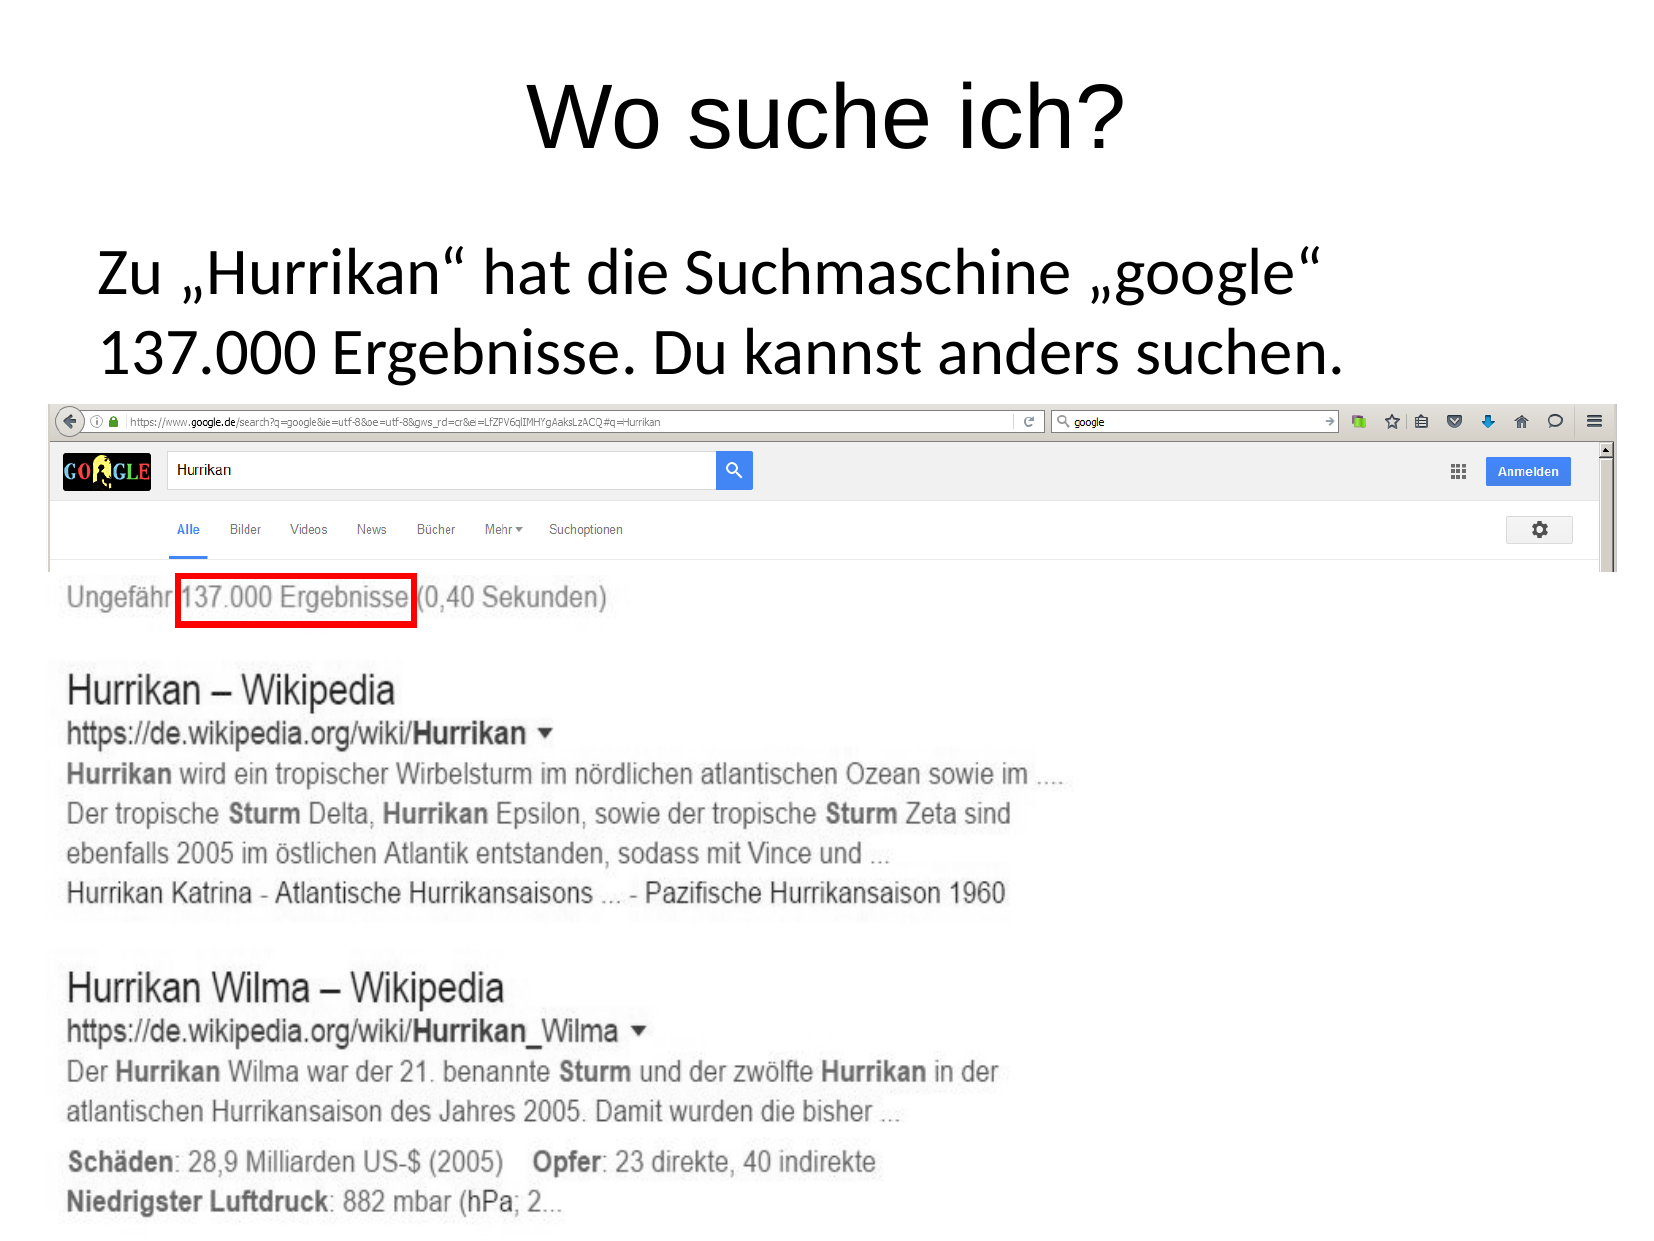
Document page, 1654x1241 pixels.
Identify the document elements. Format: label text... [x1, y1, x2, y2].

picture [181, 579, 411, 621]
text_box Zu „Hurrikan“ hat die Suchmaschine „google“ 137.000 Ergebnisse. Du kannst anders suchen. [82, 220, 1571, 397]
picture [46, 575, 1617, 1236]
picture [46, 404, 1617, 572]
text_box Wo suche ich? [82, 49, 1571, 220]
